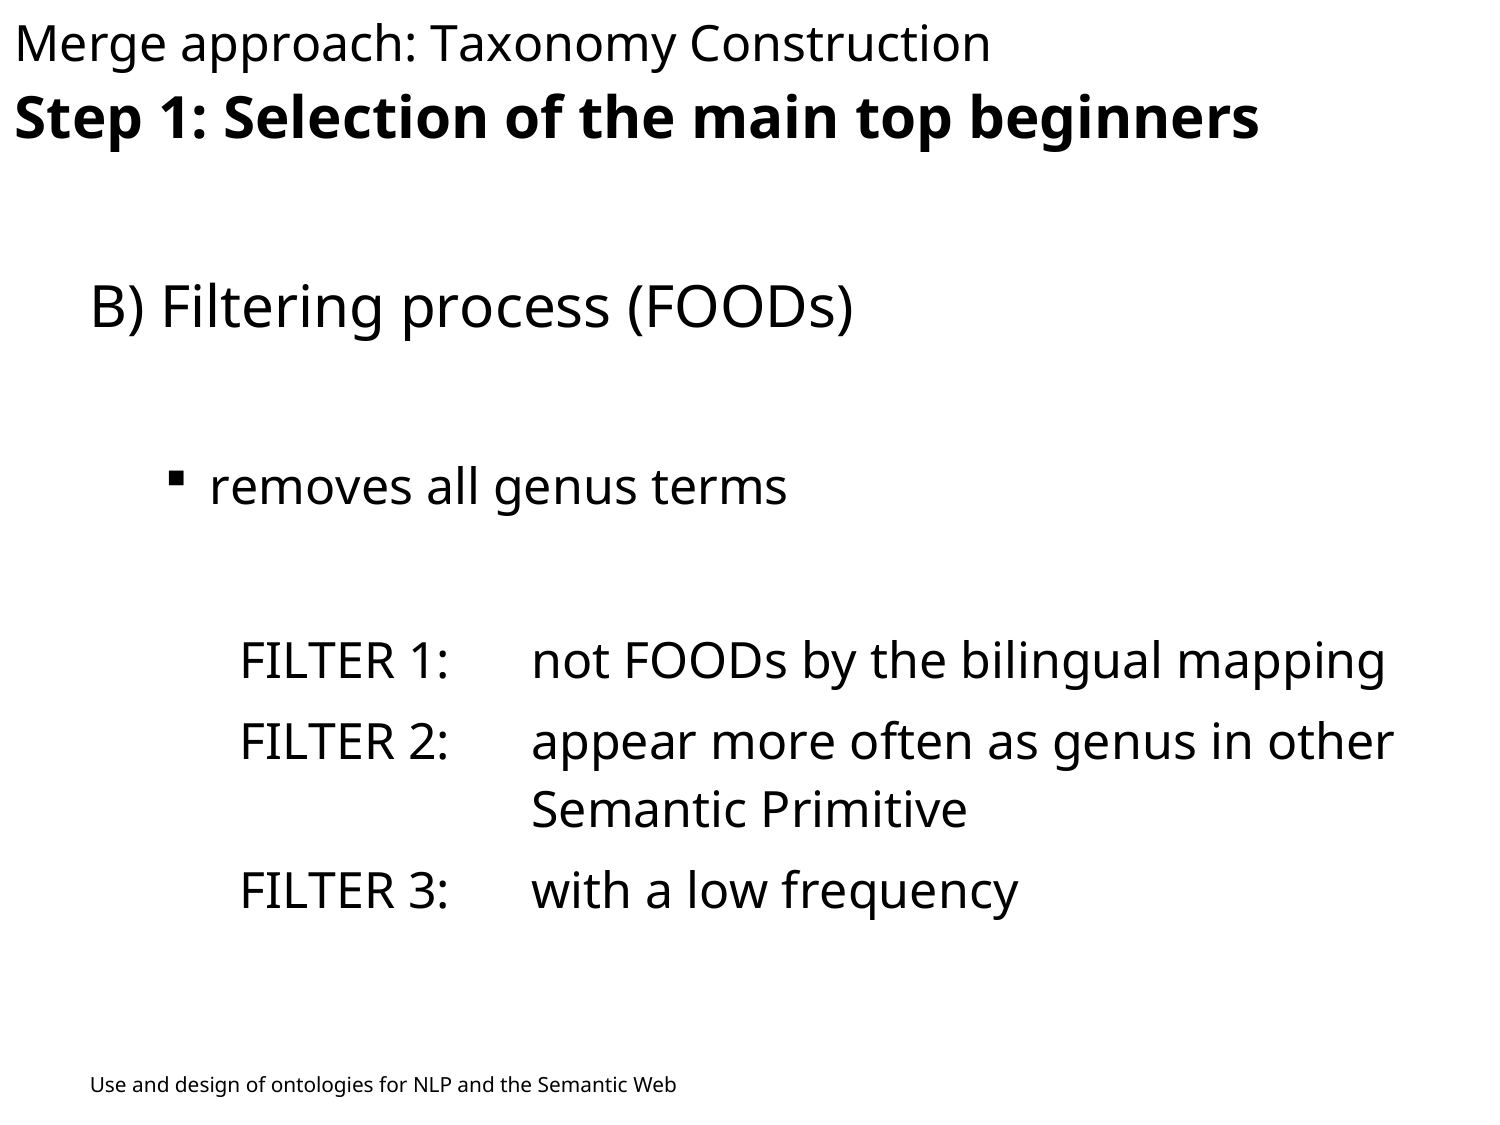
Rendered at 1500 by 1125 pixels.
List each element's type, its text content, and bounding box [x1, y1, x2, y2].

text_box Merge approach: Taxonomy Construction Step 1: Selection of the main top beginners [0, 0, 1400, 150]
list B) Filtering process (FOODs) removes all genus terms FILTER 1: not FOODs by the bilingual mapping FILTER 2: appear more often as genus in other Semantic Primitive FILTER 3: with a low frequency [75, 174, 1426, 990]
